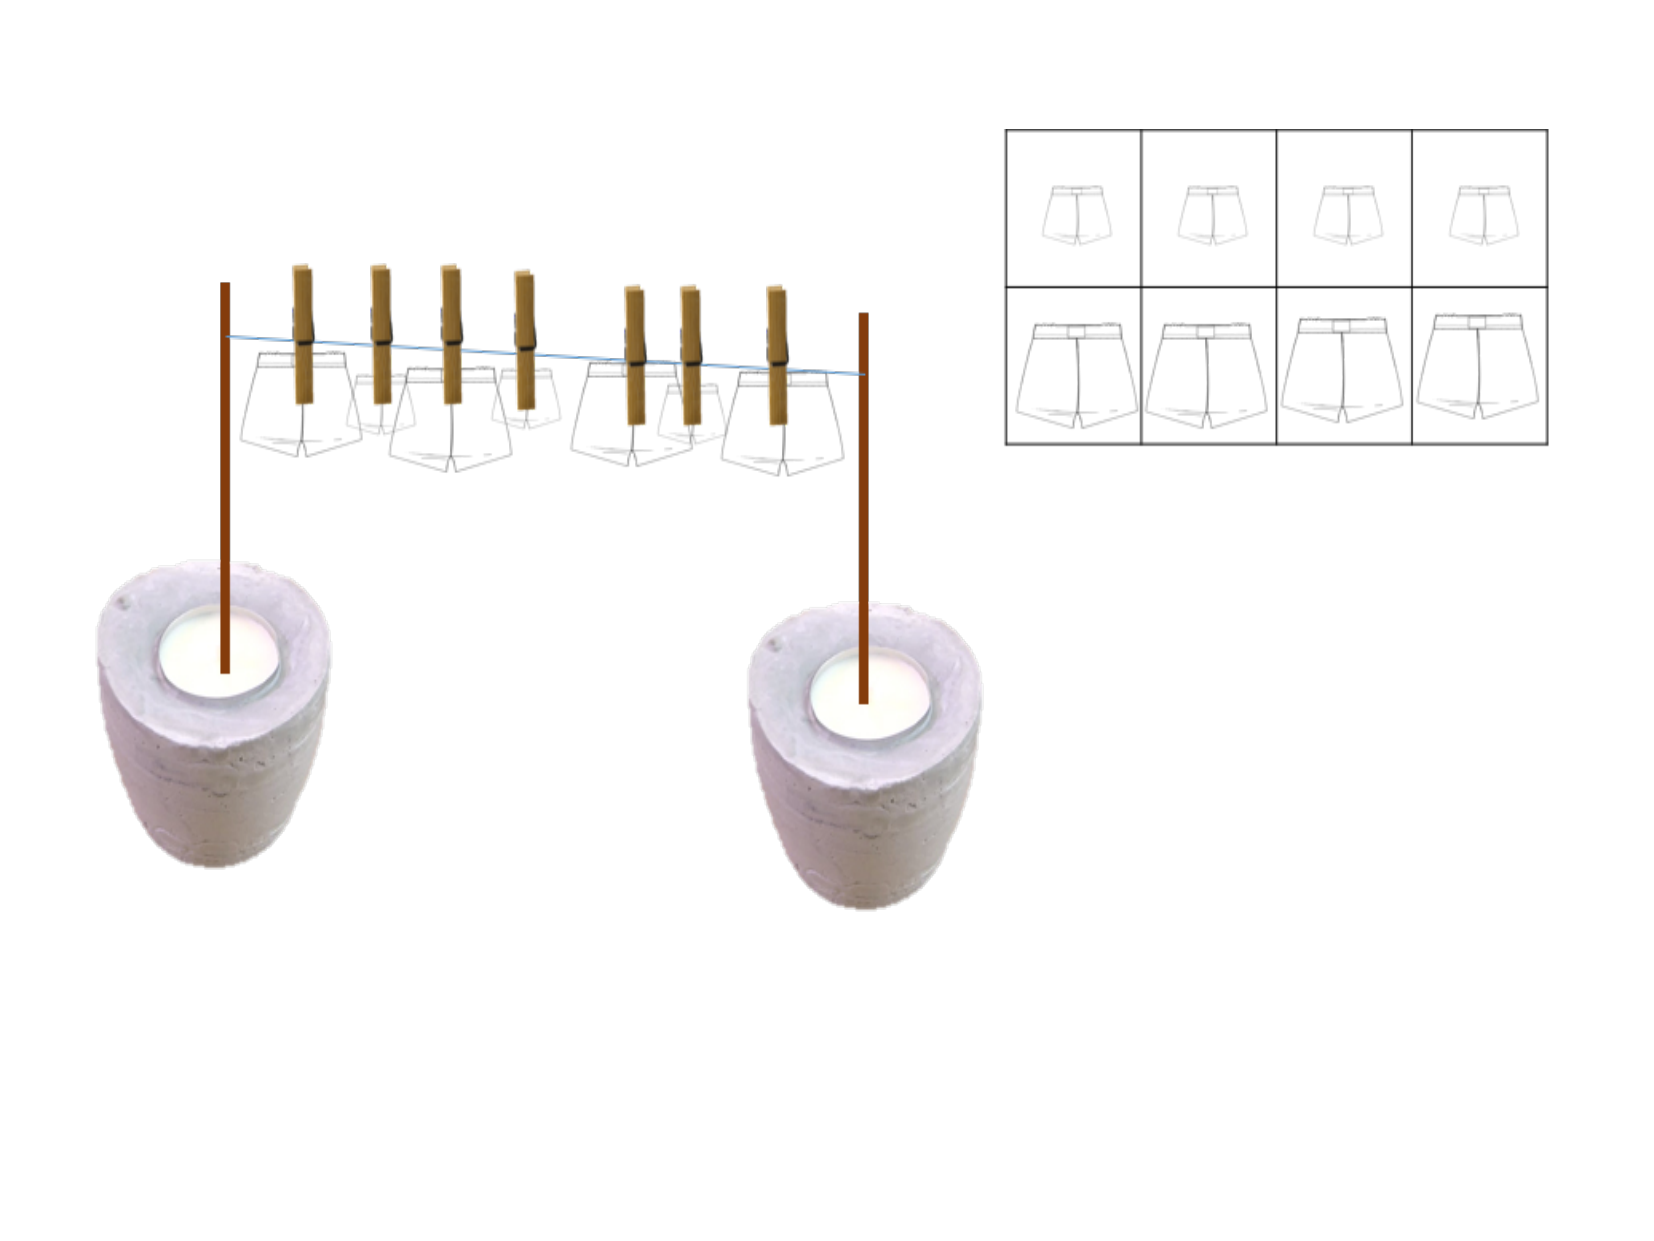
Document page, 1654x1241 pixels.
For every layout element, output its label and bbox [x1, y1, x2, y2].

picture [77, 129, 1560, 946]
